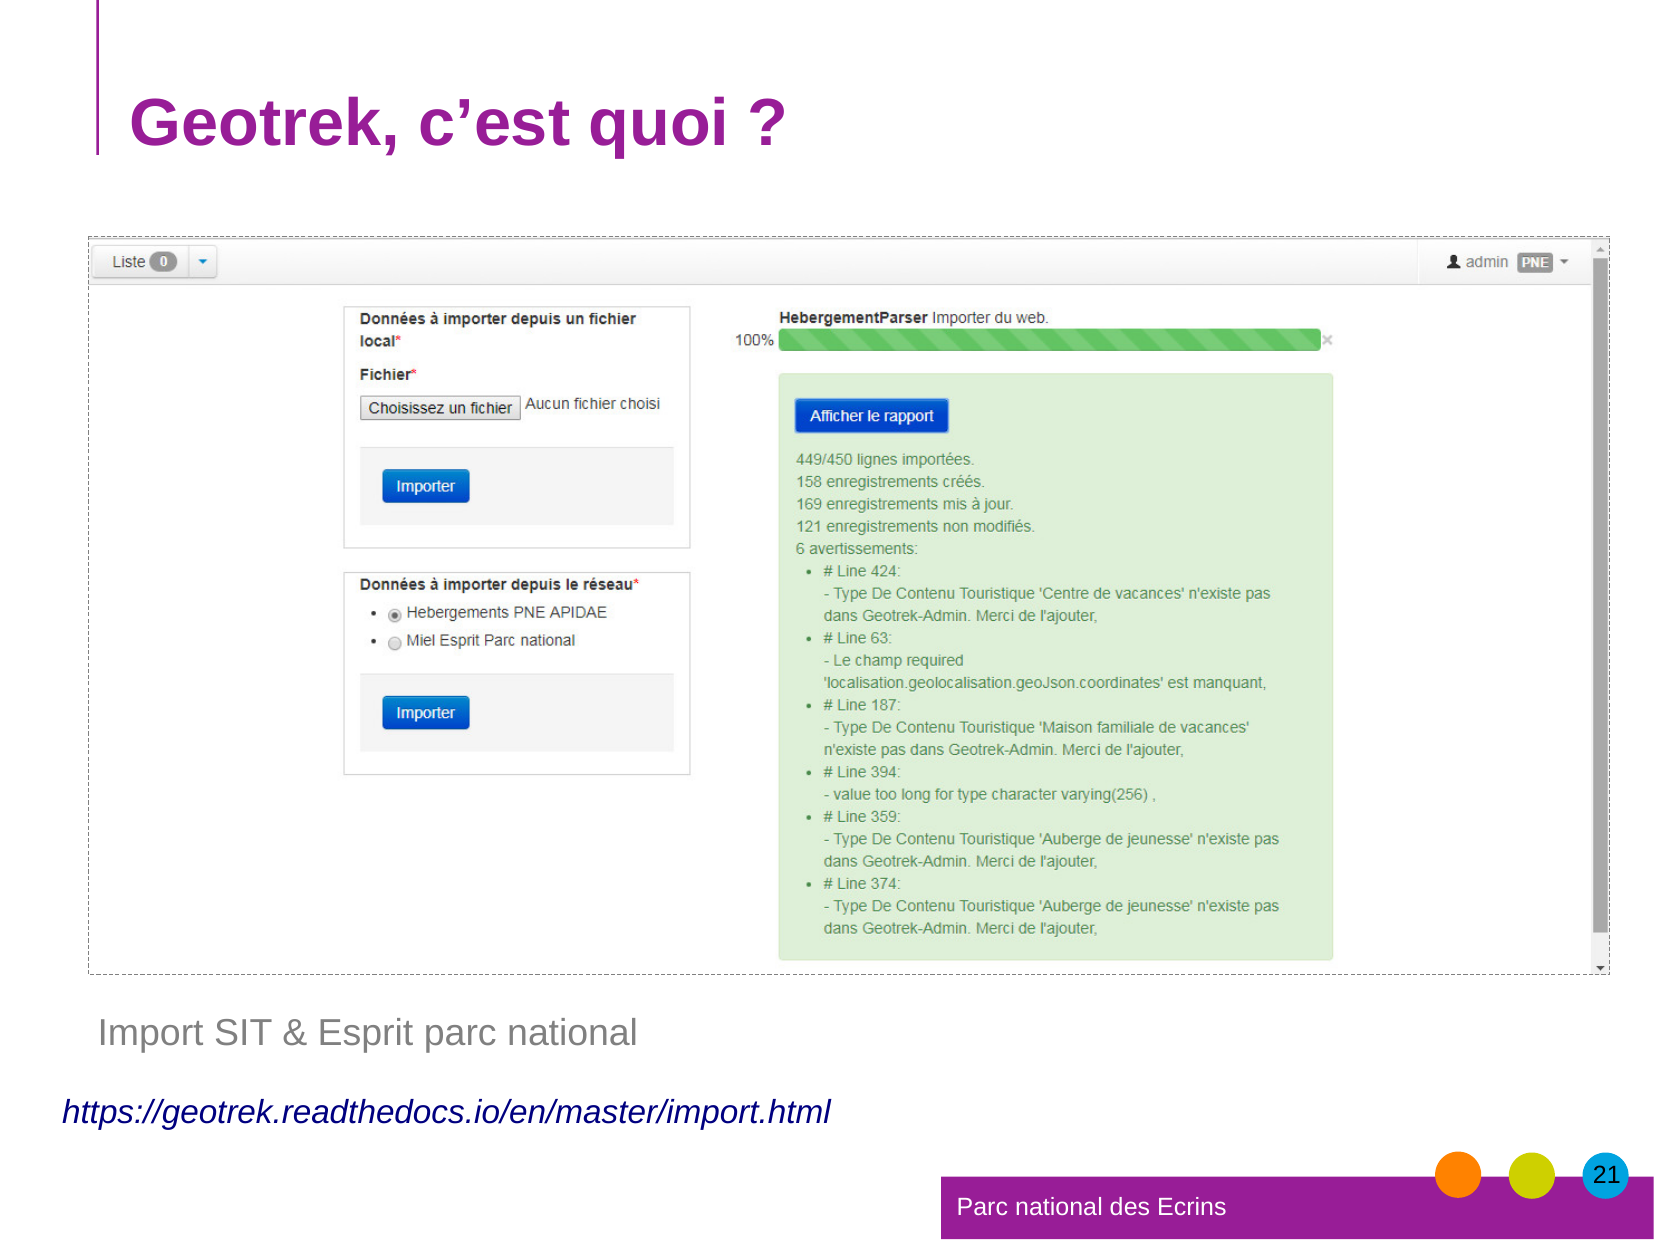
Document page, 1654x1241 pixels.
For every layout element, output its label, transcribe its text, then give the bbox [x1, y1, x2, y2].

picture [88, 236, 1610, 975]
text_box https://geotrek.readthedocs.io/en/master/import.html [47, 1086, 1190, 1144]
title Geotrek, c’est quoi ? [129, 11, 1619, 160]
text_box Import SIT & Esprit parc national [82, 1003, 654, 1061]
